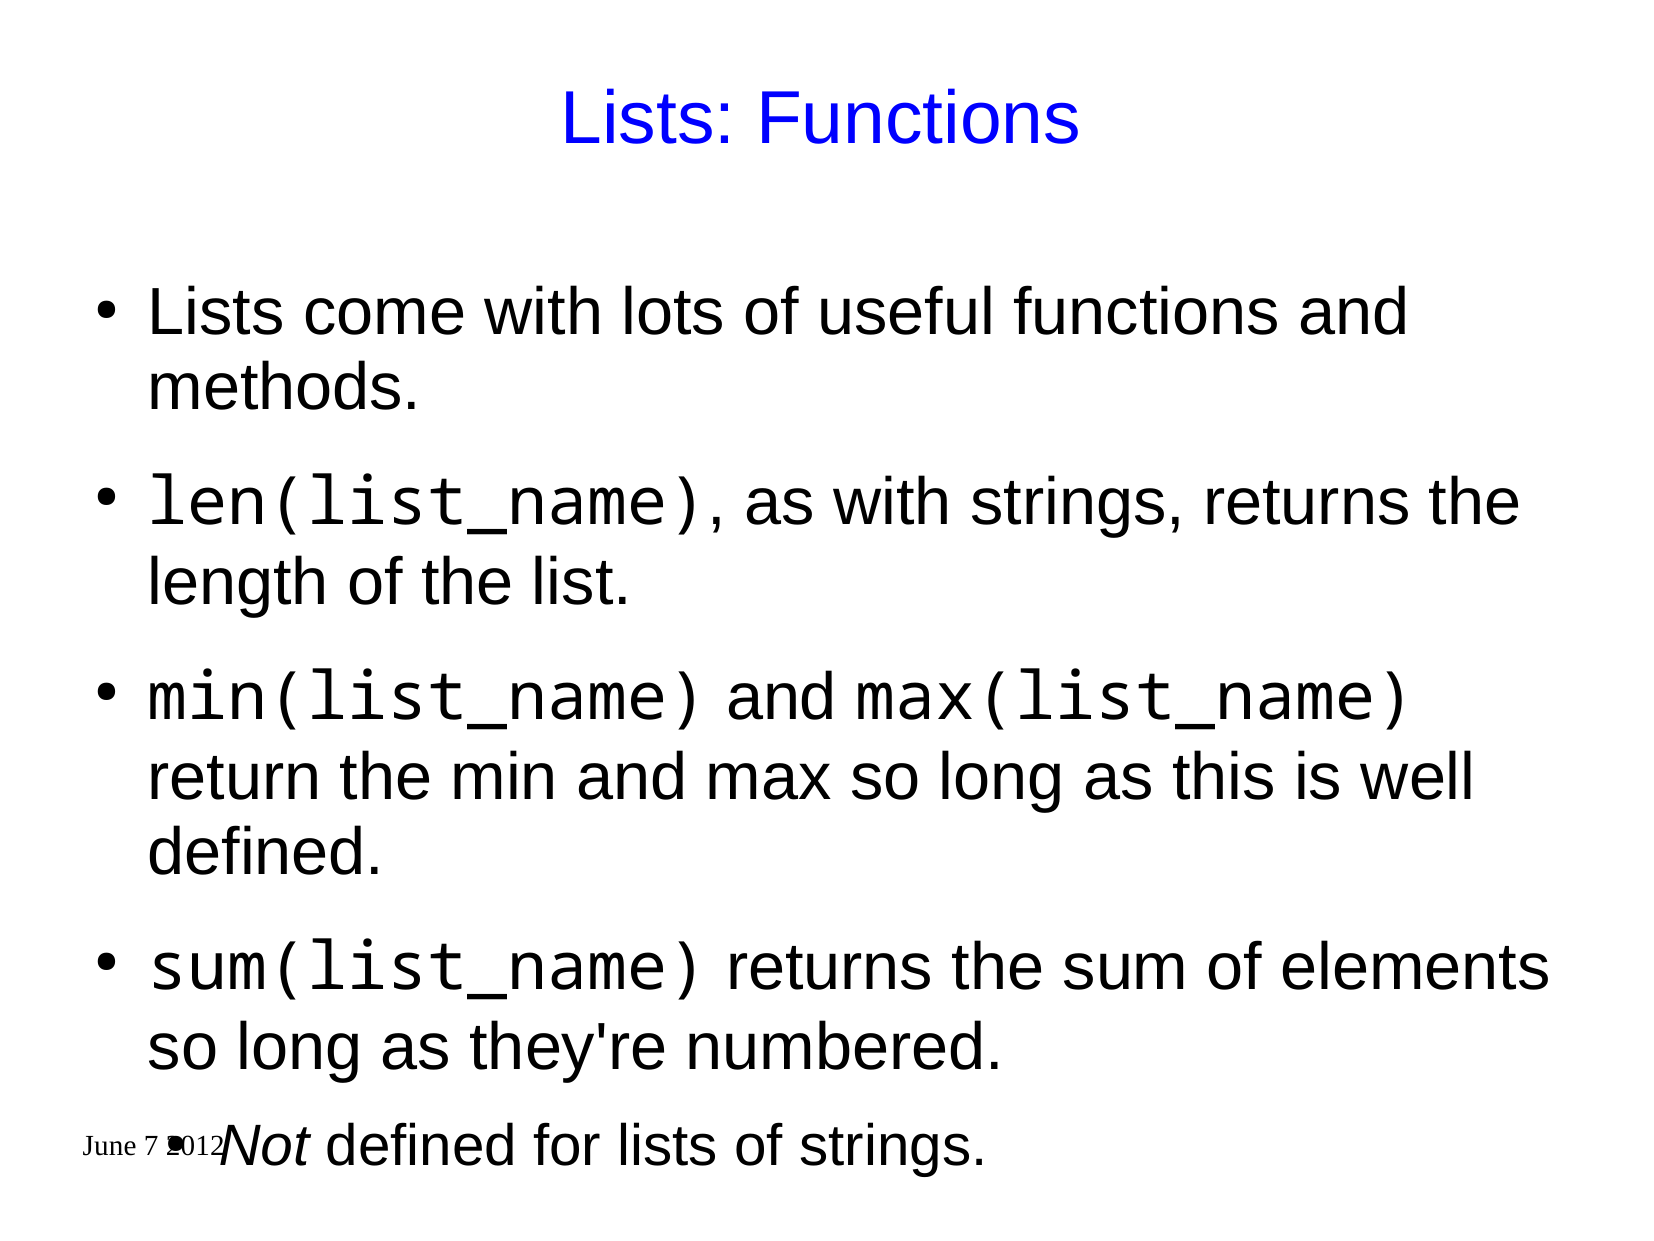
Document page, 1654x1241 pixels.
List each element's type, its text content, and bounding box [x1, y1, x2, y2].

list Lists come with lots of useful functions and methods. len(list_name), as with strings, returns the length of the list. min(list_name) and max(list_name) return the min and max so long as this is well defined. sum(list_name) returns the sum of elements so long as they're numbered. Not defined for lists of strings. [76, 274, 1565, 1135]
title Lists: Functions [76, 58, 1565, 178]
